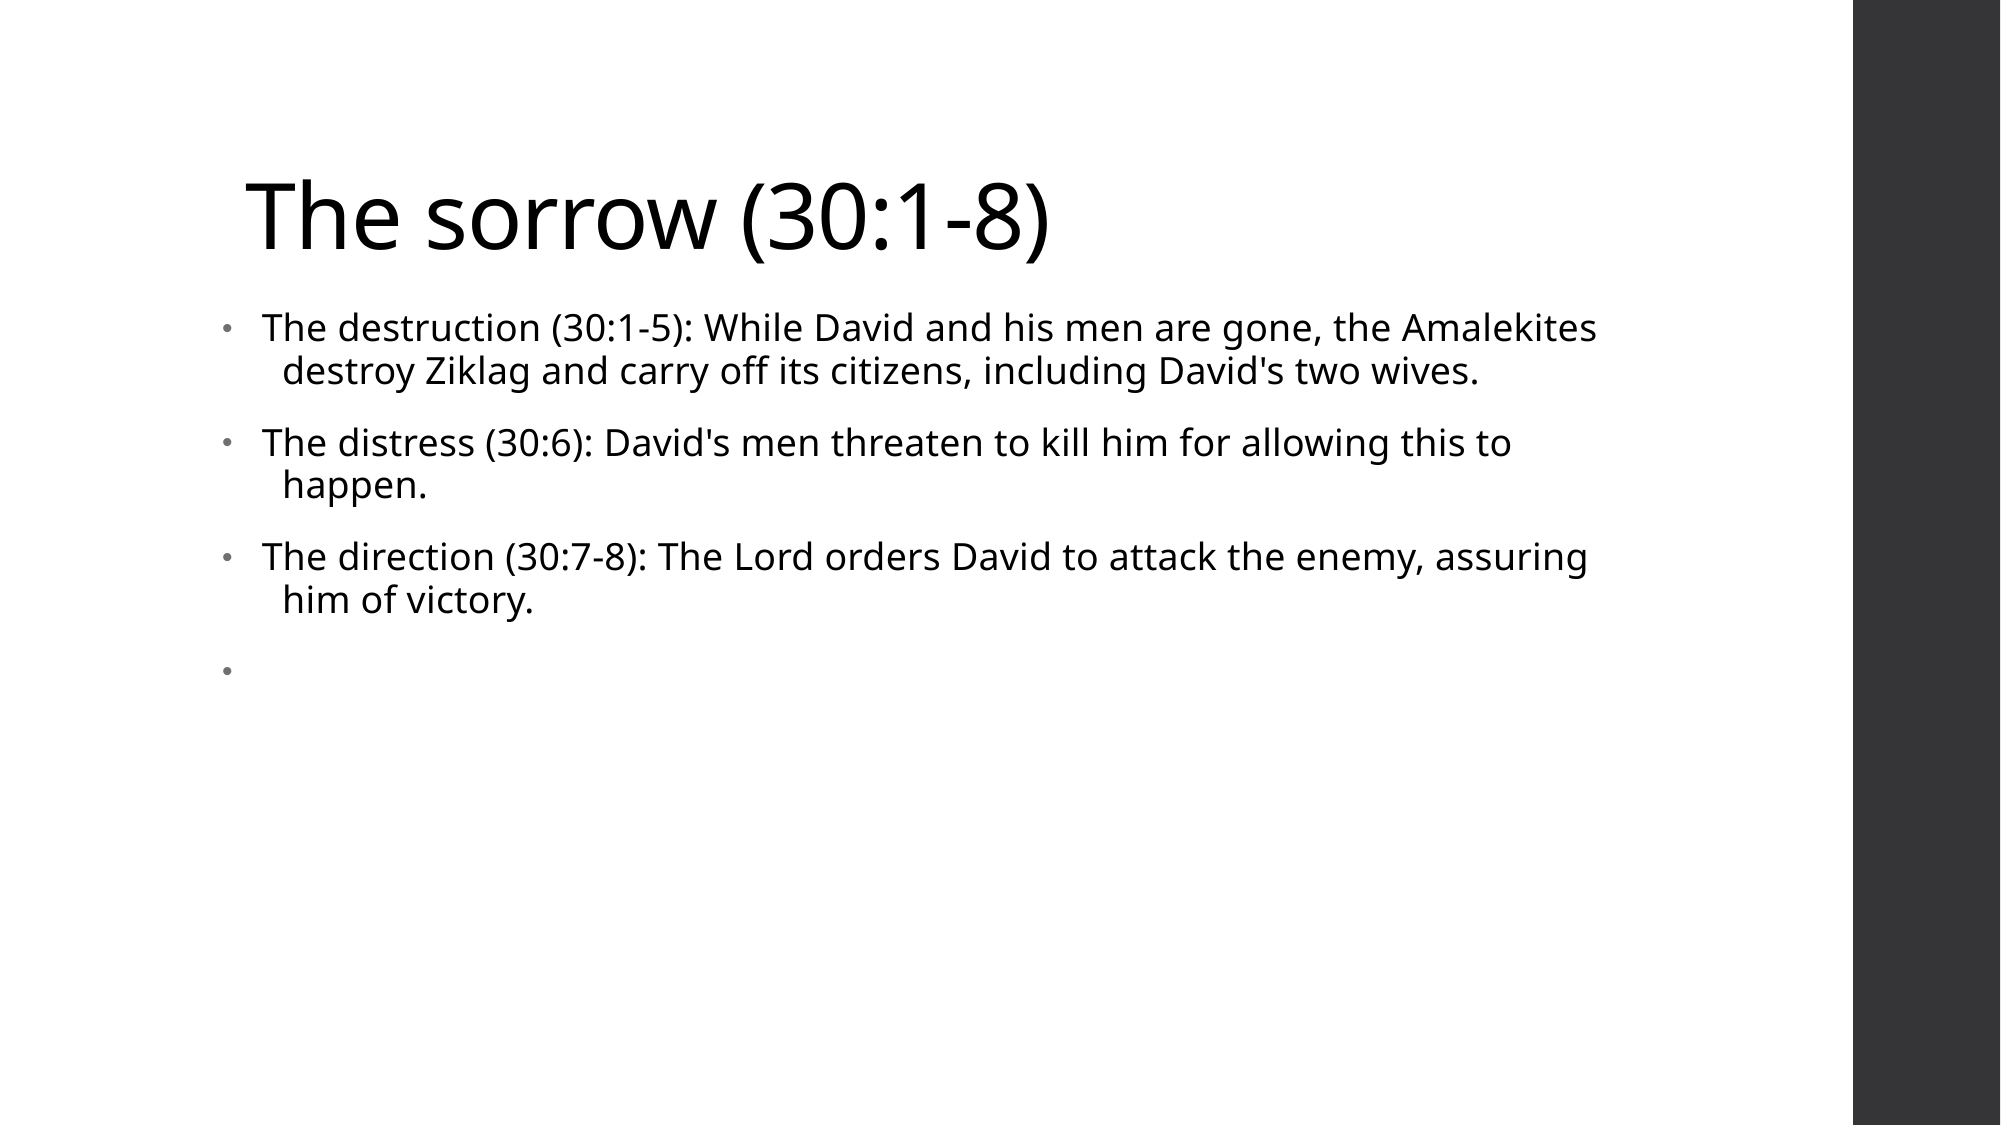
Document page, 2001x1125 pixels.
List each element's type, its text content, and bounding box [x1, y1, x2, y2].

list The destruction (30:1-5): While David and his men are gone, the Amalekites destroy Ziklag and carry off its citizens, including David's two wives. The distress (30:6): David's men threaten to kill him for allowing this to happen. The direction (30:7-8): The Lord orders David to attack the enemy, assuring him of victory. [206, 299, 1617, 1014]
title The sorrow (30:1-8) [206, 60, 1797, 278]
